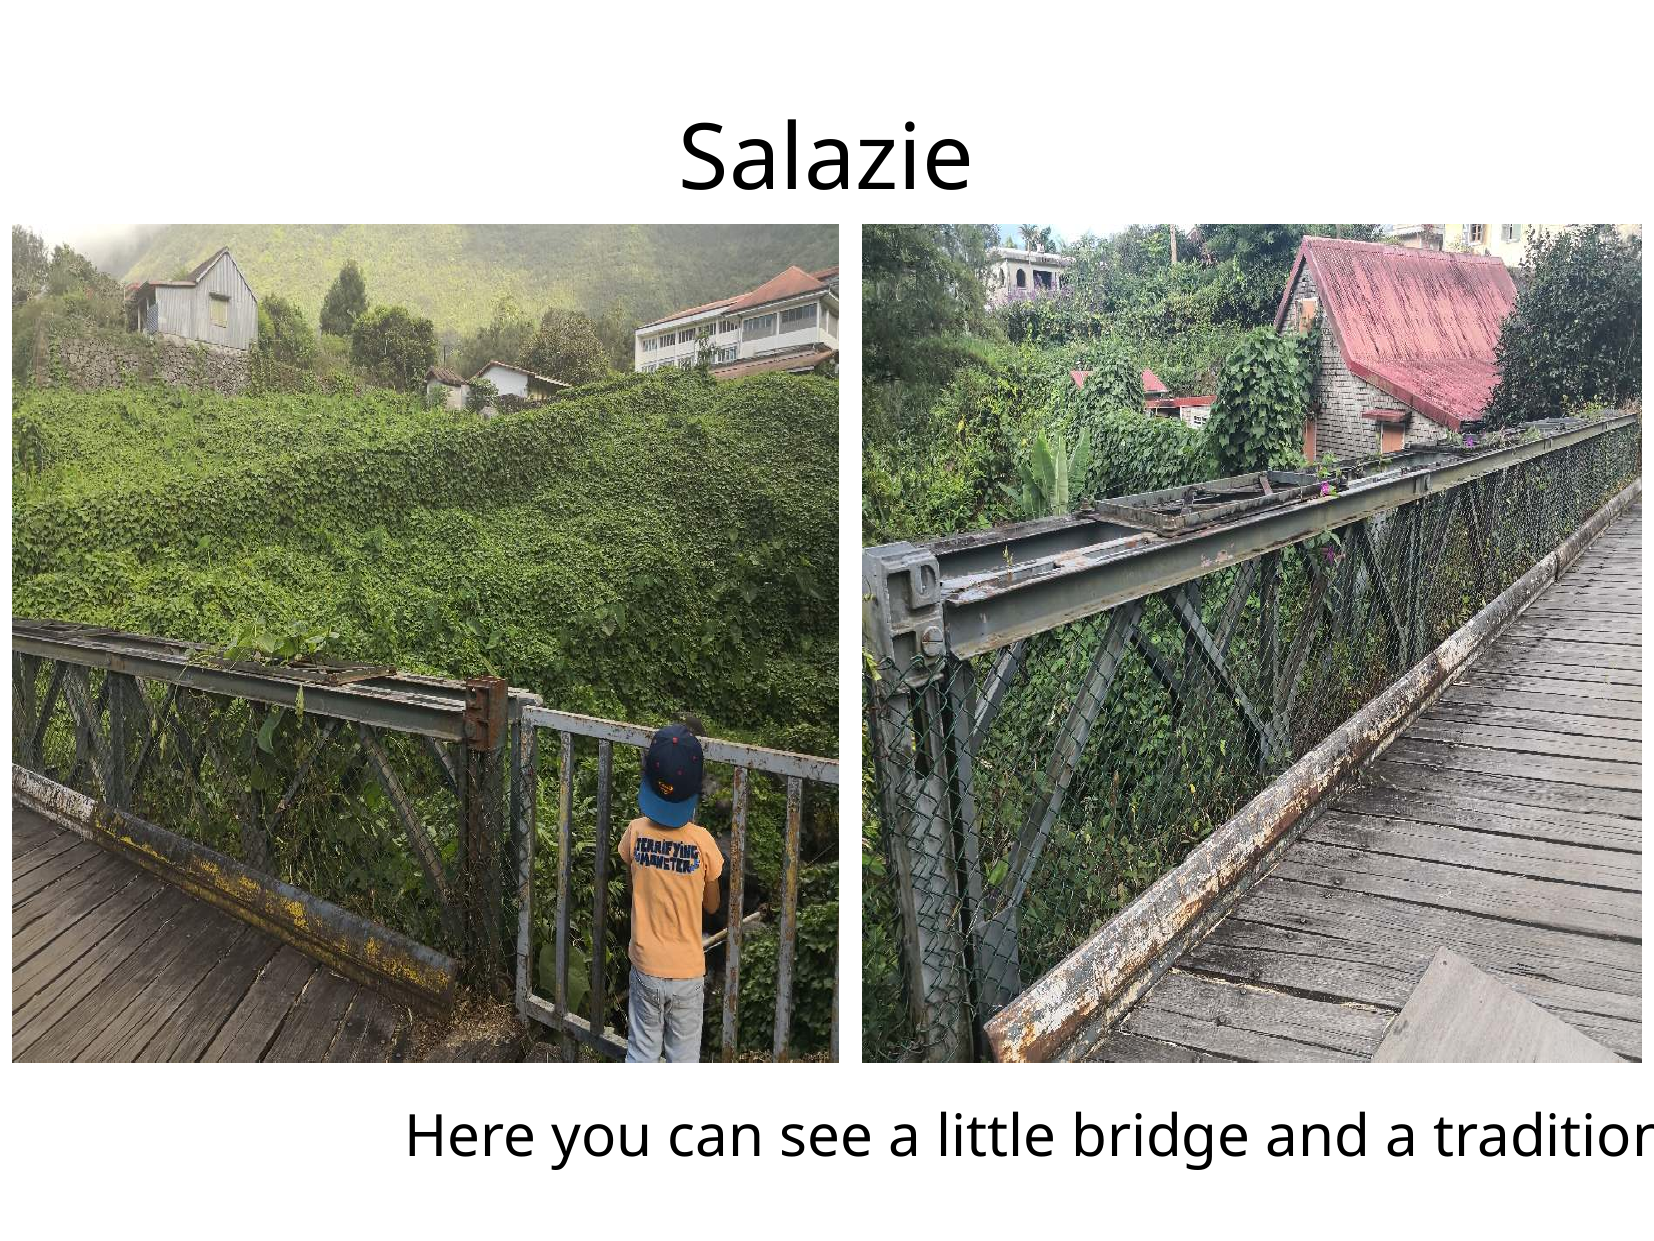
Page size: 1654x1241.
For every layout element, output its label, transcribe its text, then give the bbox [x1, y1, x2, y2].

title Salazie [82, 49, 1571, 257]
picture [12, 224, 839, 1063]
picture [862, 224, 1642, 1063]
text_box Here you can see a little bridge and a traditional house. [389, 1086, 1288, 1239]
